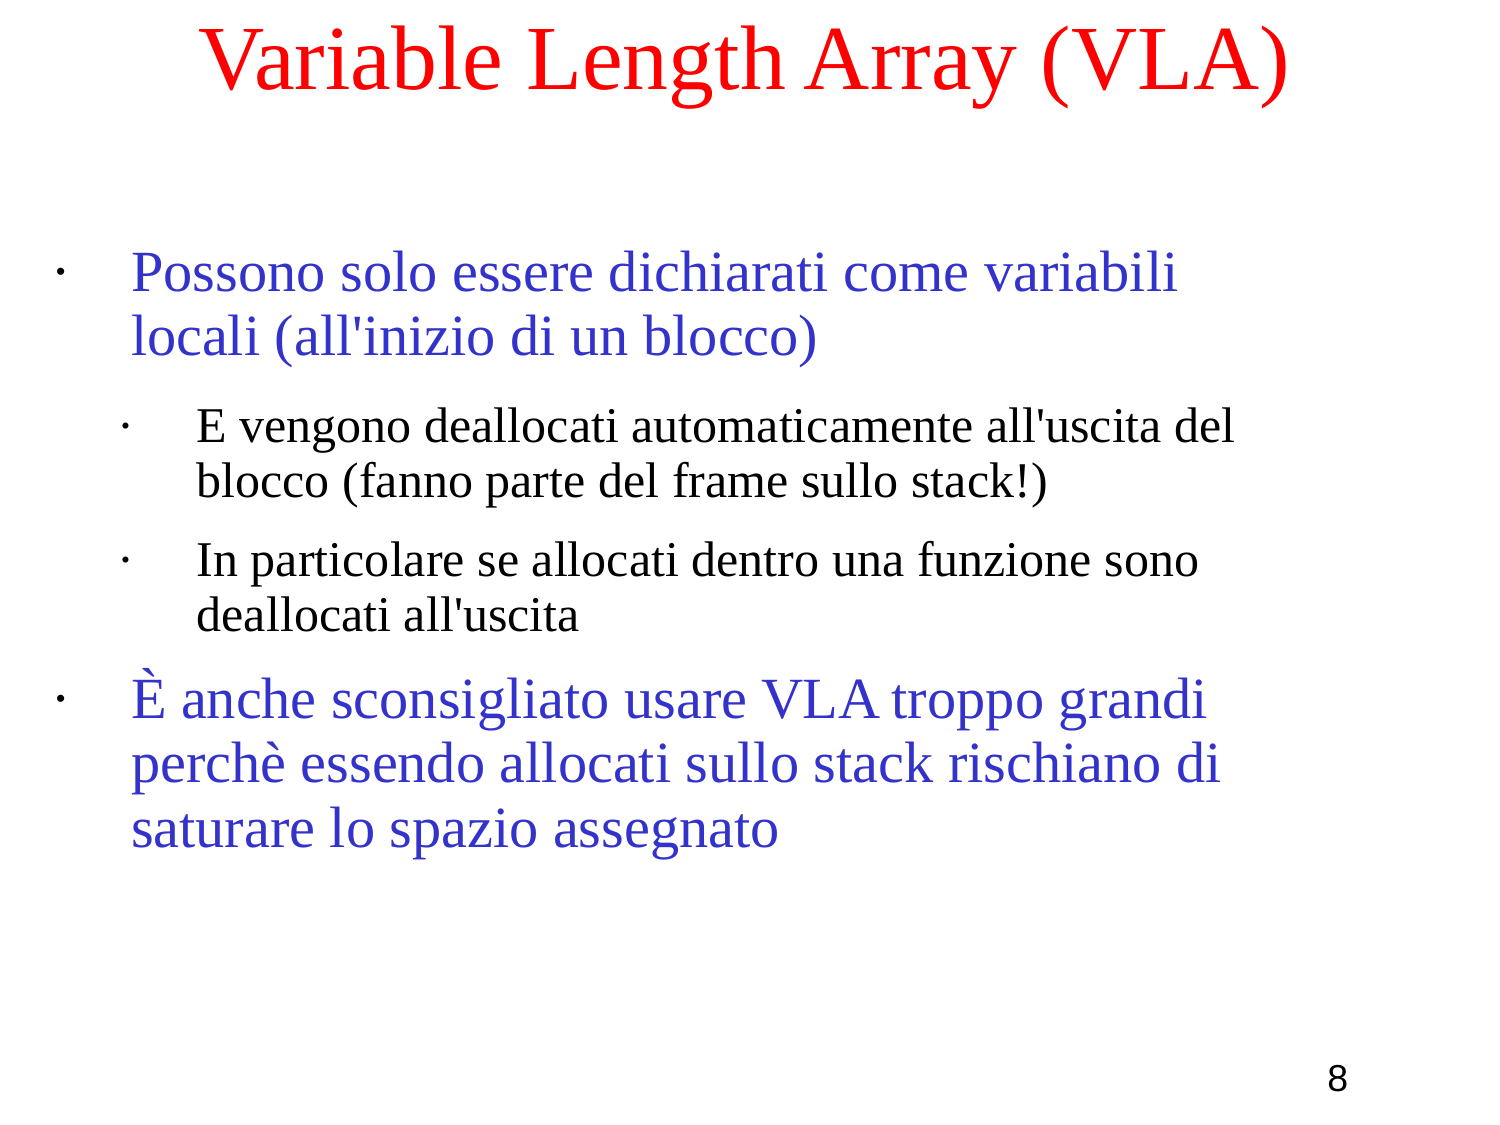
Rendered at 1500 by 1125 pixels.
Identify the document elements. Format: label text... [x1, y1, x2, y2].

list Possono solo essere dichiarati come variabili locali (all'inizio di un blocco) E vengono deallocati automaticamente all'uscita del blocco (fanno parte del frame sullo stack!) In particolare se allocati dentro una funzione sono deallocati all'uscita È anche sconsigliato usare VLA troppo grandi perchè essendo allocati sullo stack rischiano di saturare lo spazio assegnato [41, 231, 1316, 907]
text_box 8 [1312, 1050, 1388, 1109]
title Variable Length Array (VLA) [107, 0, 1383, 188]
